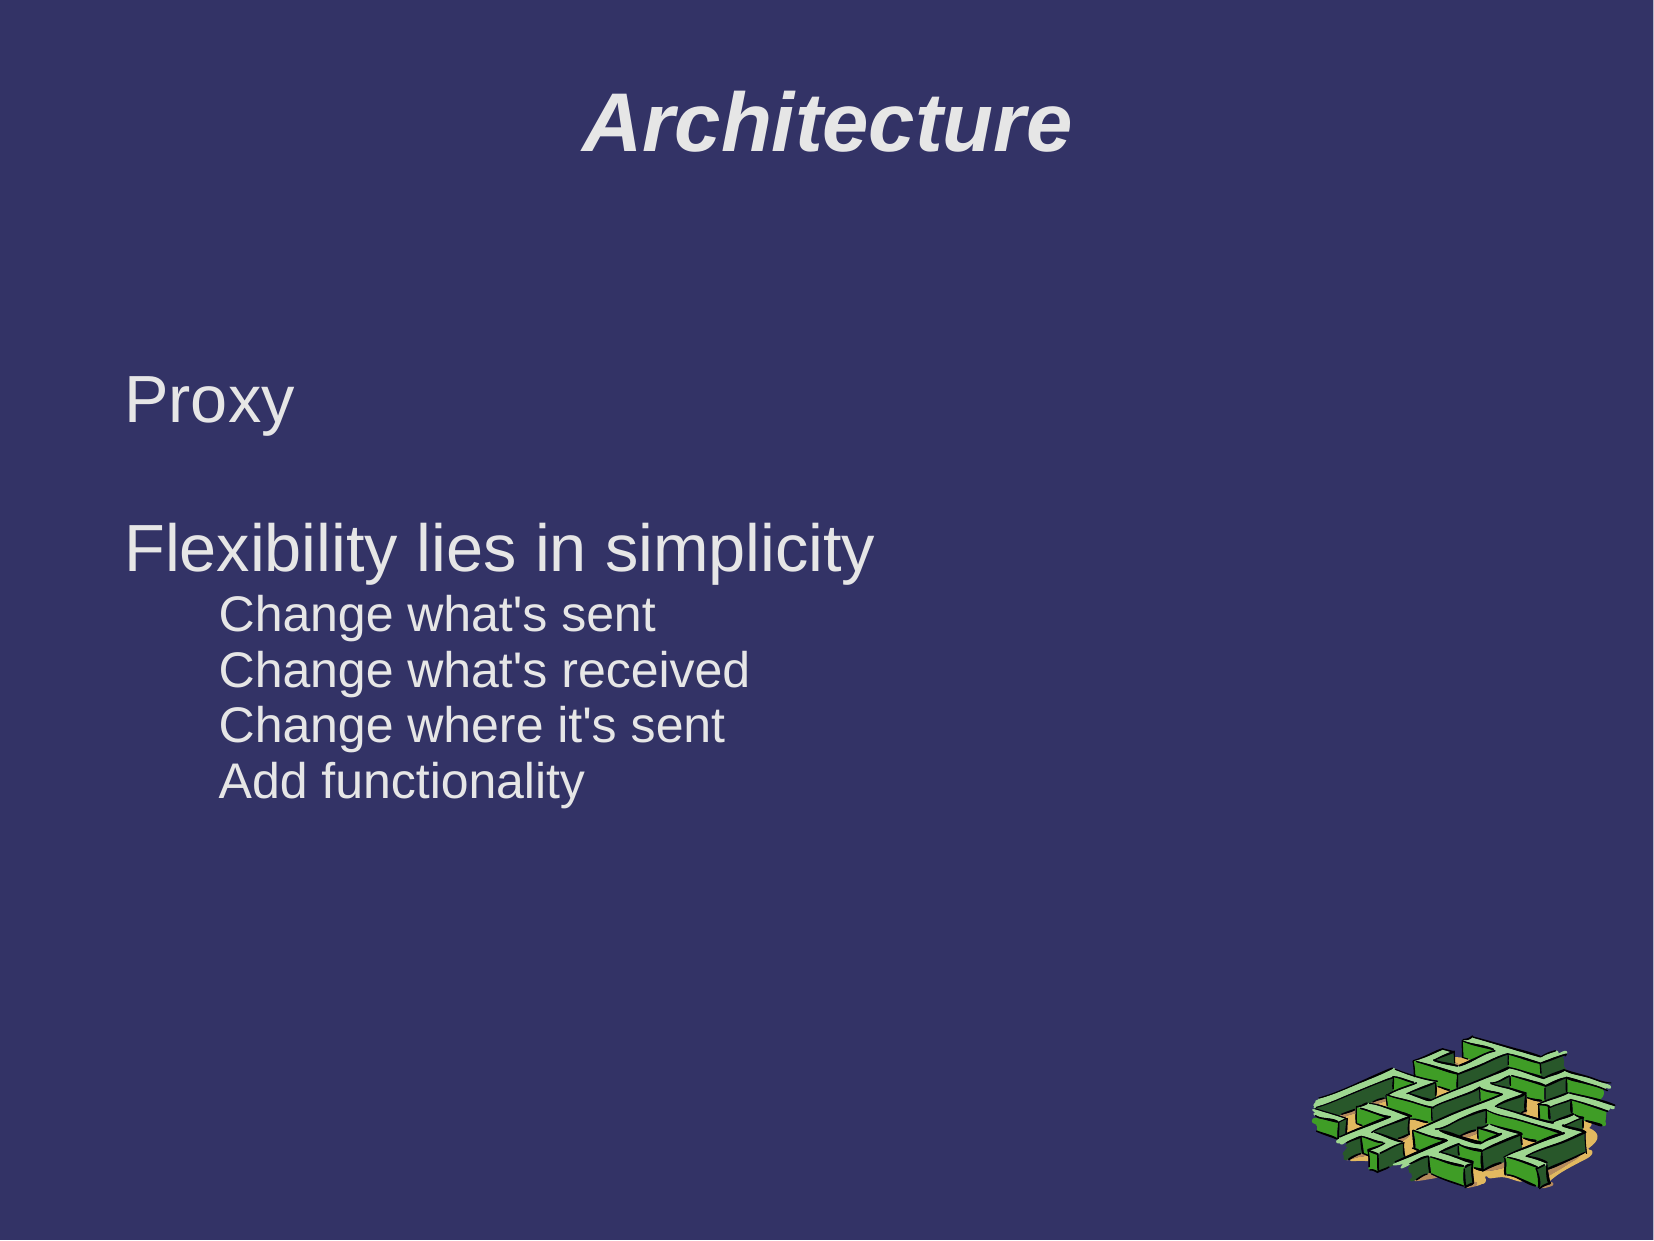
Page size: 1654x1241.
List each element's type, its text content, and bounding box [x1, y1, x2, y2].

list Proxy Flexibility lies in simplicity Change what's sent Change what's received Change where it's sent Add functionality [112, 287, 1504, 1069]
title Architecture [121, 19, 1534, 227]
